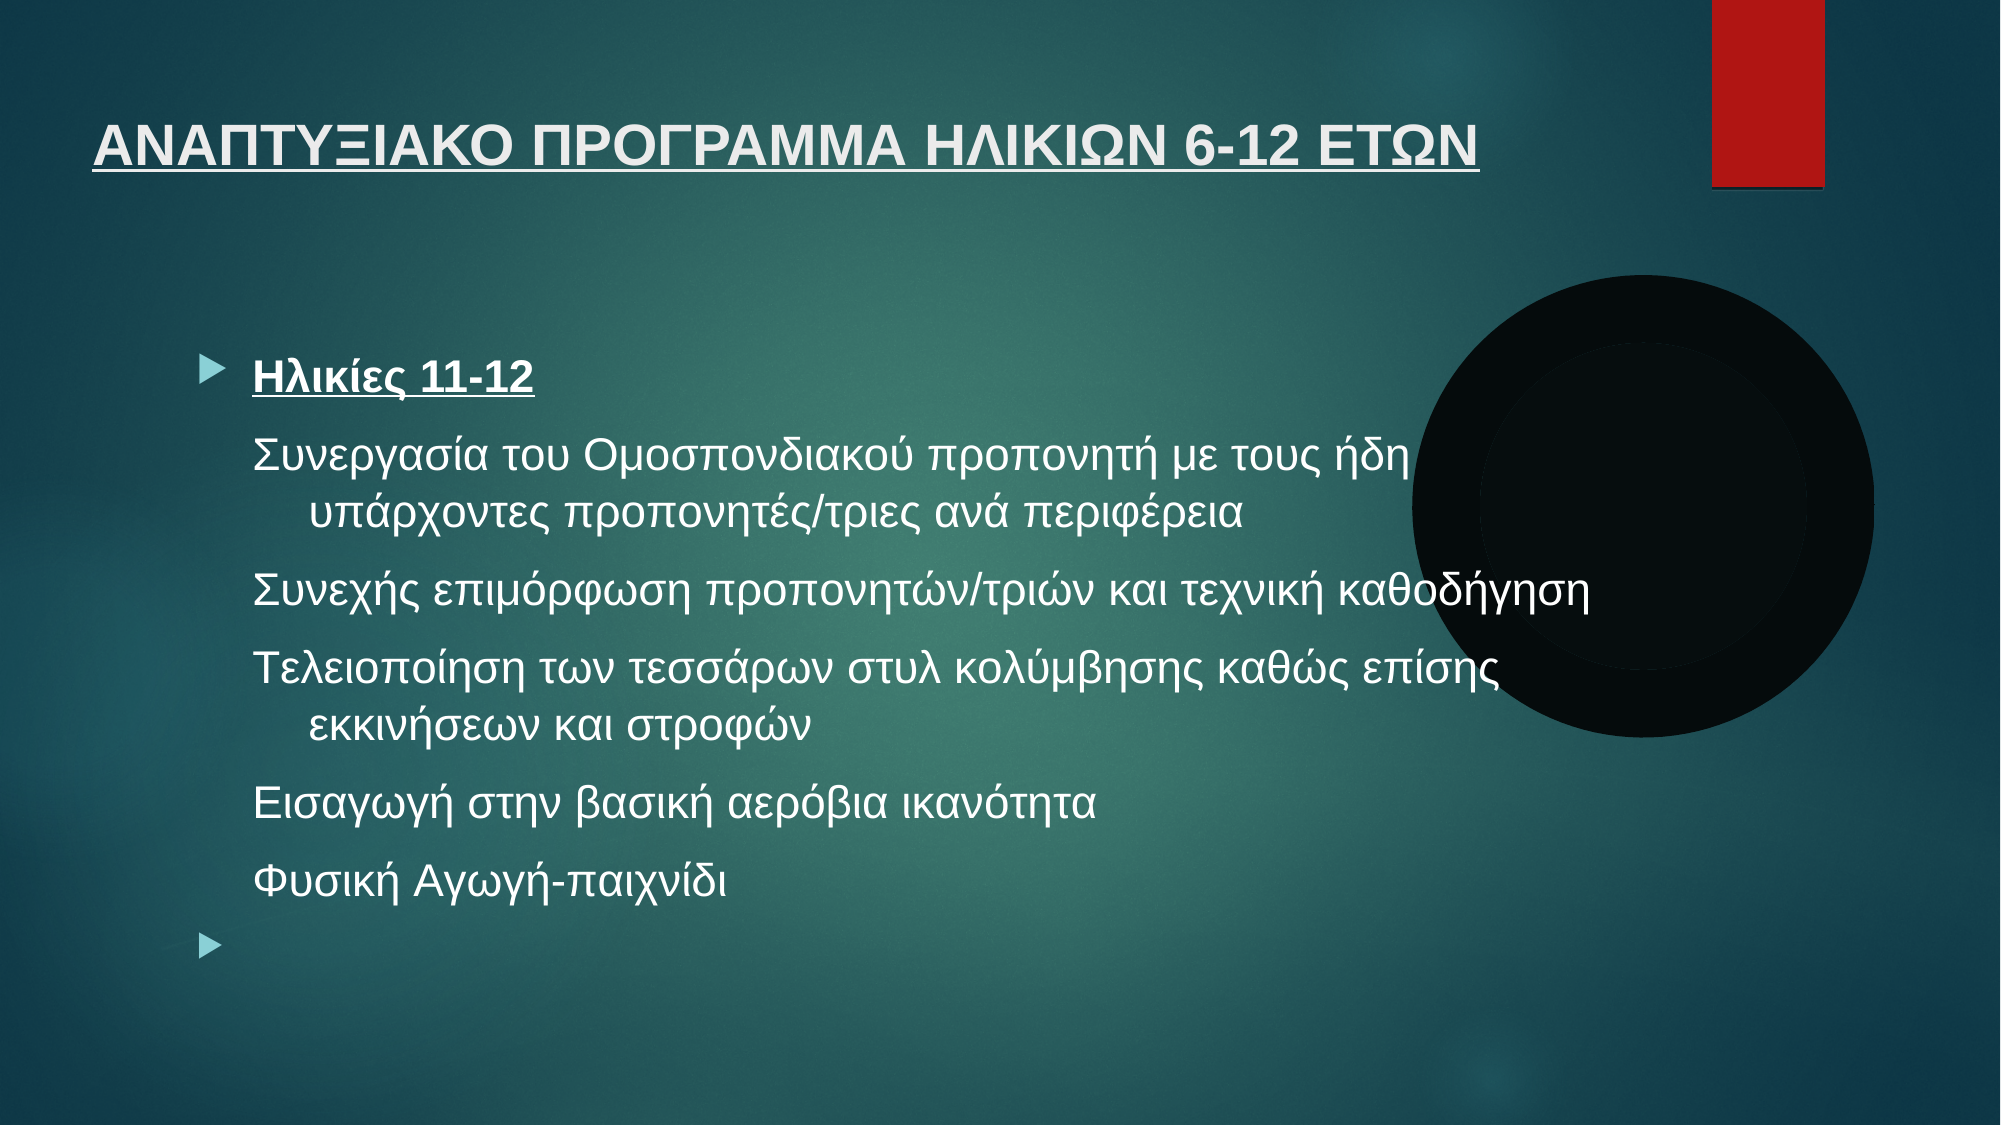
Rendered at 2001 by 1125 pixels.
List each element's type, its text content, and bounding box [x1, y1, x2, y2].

list Ηλικίες 11-12 Συνεργασία του Ομοσπονδιακού προπονητή με τους ήδη υπάρχοντες προπονητές/τριες ανά περιφέρεια Συνεχής επιμόρφωση προπονητών/τριών και τεχνική καθοδήγηση Τελειοποίηση των τεσσάρων στυλ κολύμβησης καθώς επίσης εκκινήσεων και στροφών Εισαγωγή στην βασική αερόβια ικανότητα Φυσική Αγωγή-παιχνίδι [181, 336, 1649, 1026]
title ΑΝΑΠΤΥΞΙΑΚΟ ΠΡΟΓΡΑΜΜΑ ΗΛΙΚΙΩΝ 6-12 ΕΤΩΝ [50, 99, 1522, 317]
